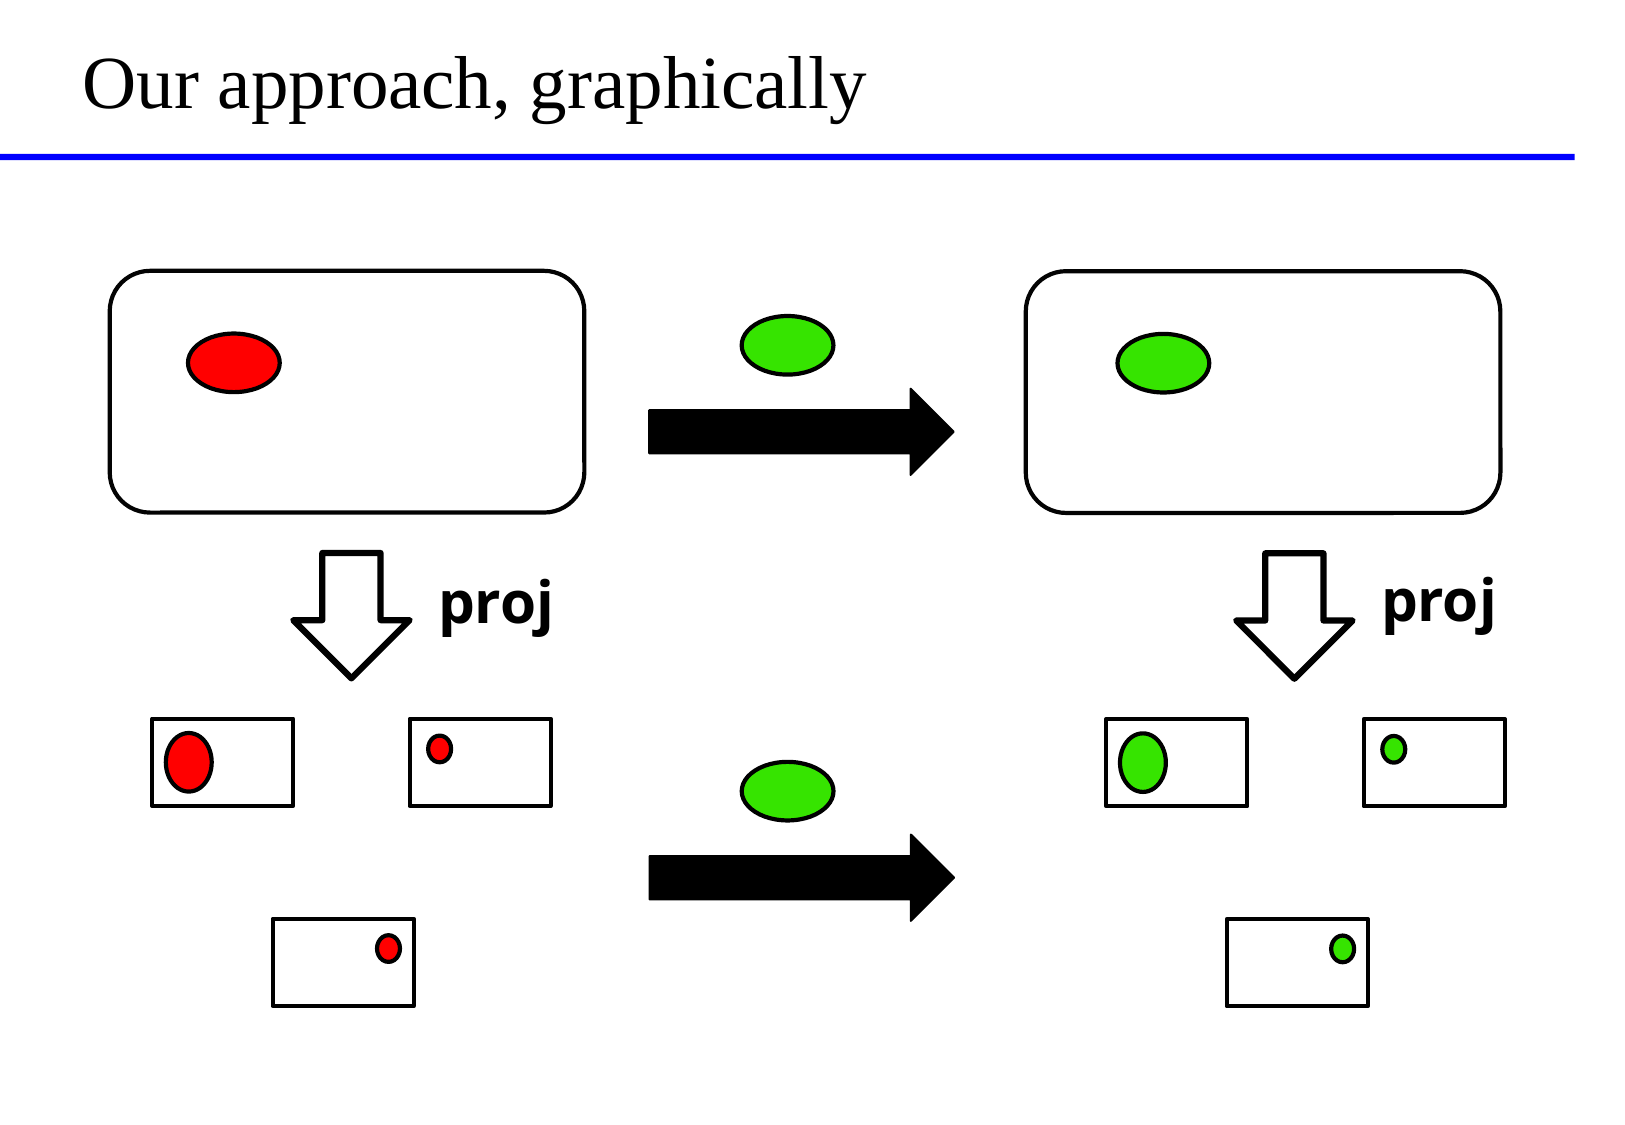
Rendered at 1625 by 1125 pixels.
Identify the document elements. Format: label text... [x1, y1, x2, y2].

text_box [187, 333, 280, 393]
title Our approach, graphically [67, 27, 1544, 131]
text_box [649, 388, 954, 475]
text_box [1119, 733, 1166, 792]
text_box [165, 732, 212, 792]
text_box [428, 735, 452, 763]
text_box [649, 834, 955, 921]
text_box proj [423, 557, 569, 643]
text_box [741, 761, 834, 821]
text_box [1382, 735, 1406, 763]
list [67, 198, 1546, 1061]
text_box [1331, 935, 1355, 963]
text_box [377, 935, 400, 962]
text_box [1117, 333, 1210, 393]
text_box [741, 316, 834, 375]
text_box proj [1366, 555, 1512, 641]
